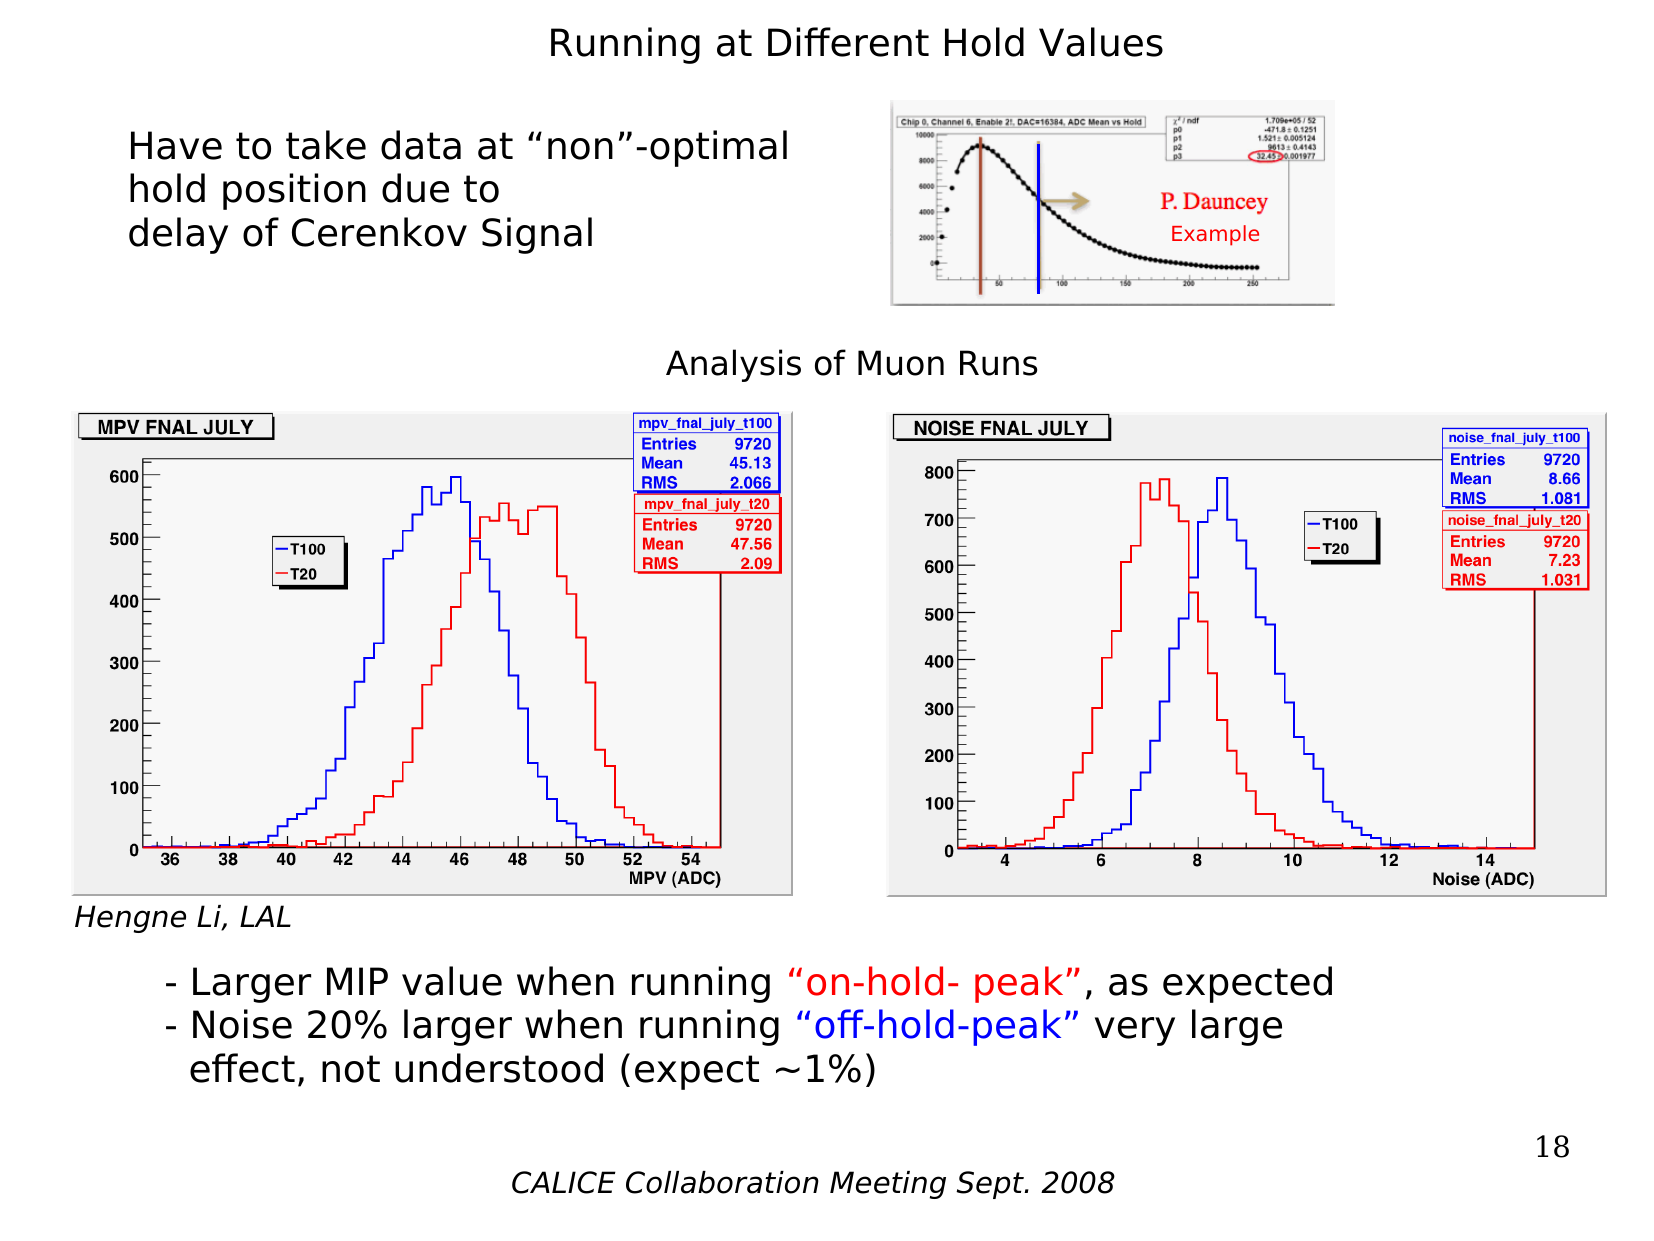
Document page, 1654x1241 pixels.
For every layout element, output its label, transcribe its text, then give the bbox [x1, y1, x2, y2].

text_box - Larger MIP value when running “on-hold- peak”, as expected - Noise 20% larger when running “off-hold-peak” very large effect, not understood (expect ~1%) [149, 953, 1325, 1099]
text_box Running at Different Hold Values [532, 13, 1167, 73]
text_box Hengne Li, LAL [59, 892, 307, 942]
picture [890, 100, 1335, 306]
picture [71, 411, 793, 896]
picture [886, 412, 1607, 898]
text_box Example [1155, 214, 1274, 255]
text_box Have to take data at “non”-optimal hold position due to delay of Cerenkov Signal [112, 117, 804, 263]
text_box Analysis of Muon Runs [651, 337, 1059, 391]
